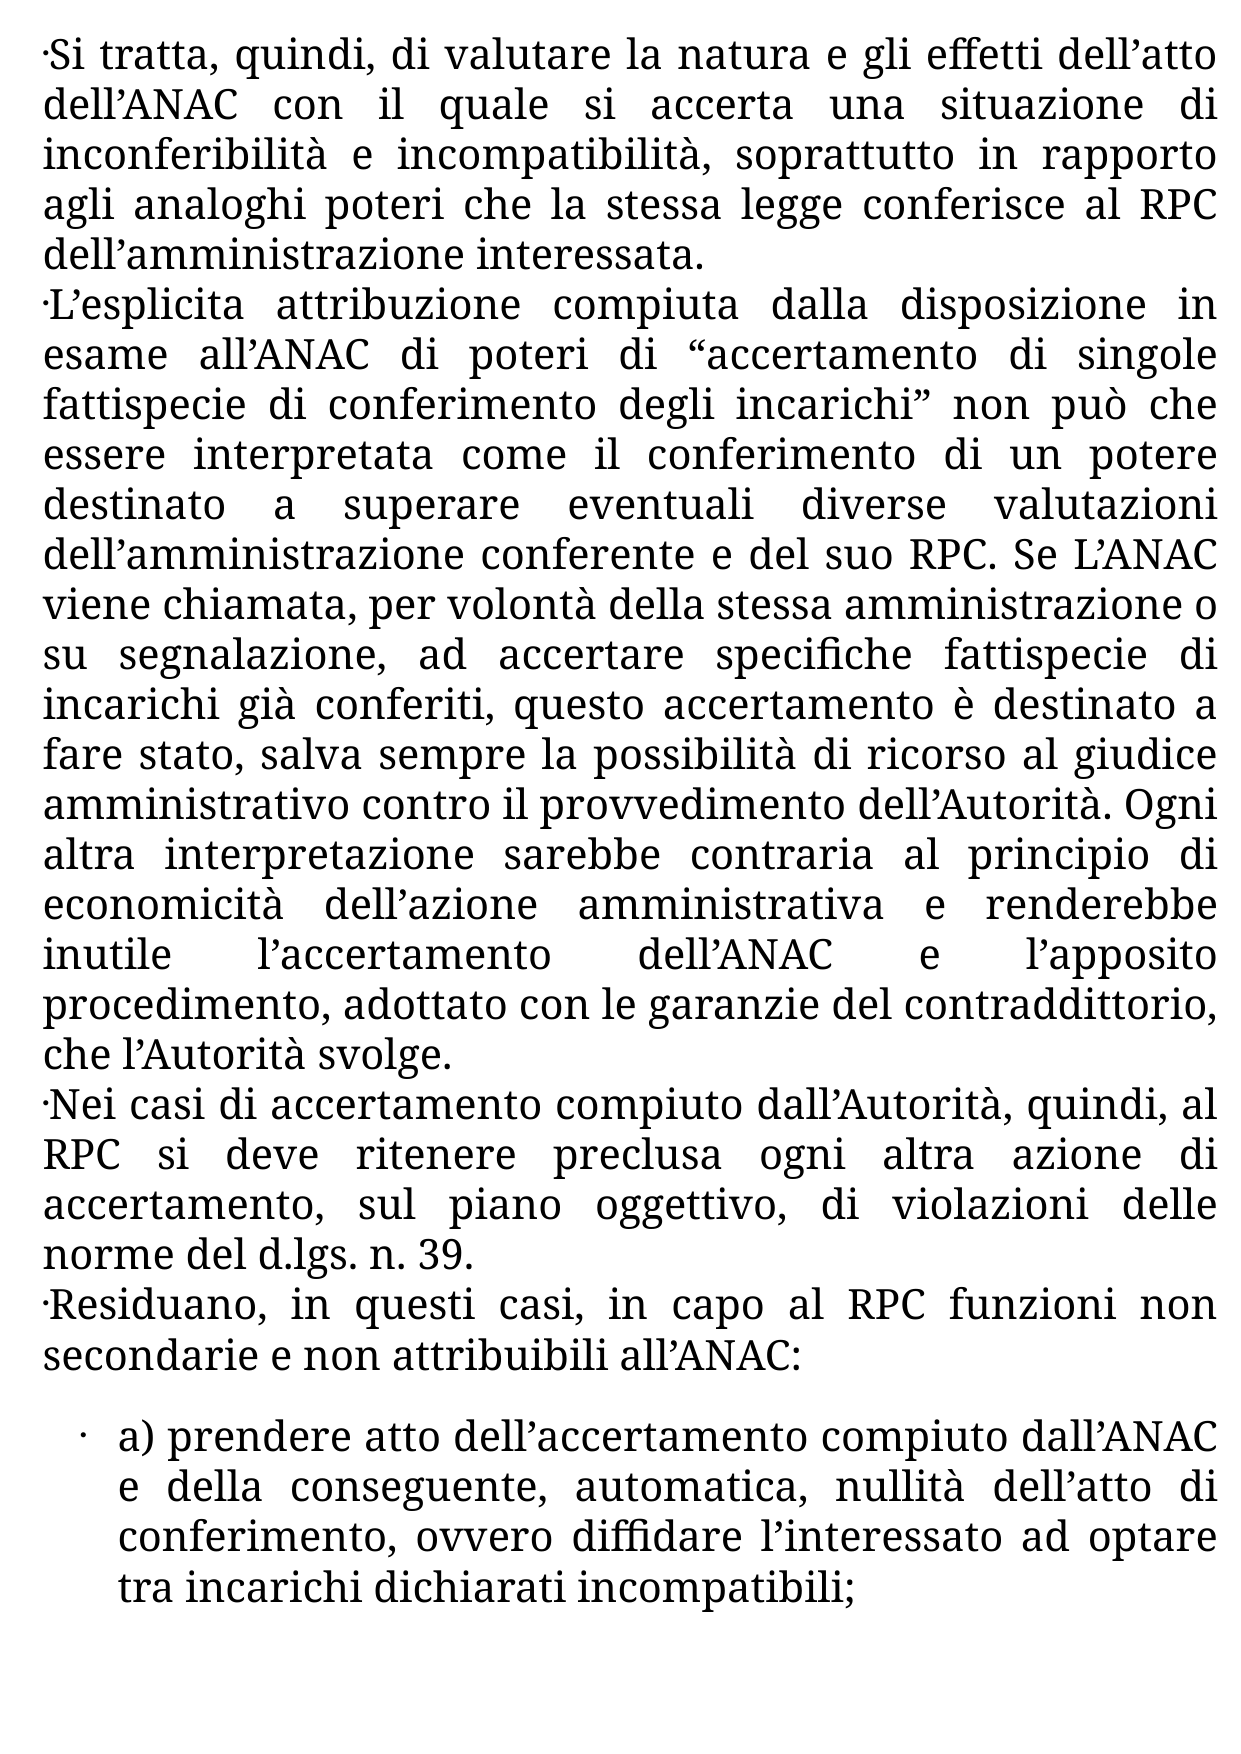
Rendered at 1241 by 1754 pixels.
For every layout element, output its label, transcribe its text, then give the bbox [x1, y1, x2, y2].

list Si tratta, quindi, di valutare la natura e gli effetti dell’atto dell’ANAC con il quale si accerta una situazione di inconferibilità e incompatibilità, soprattutto in rapporto agli analoghi poteri che la stessa legge conferisce al RPC dell’amministrazione interessata. L’esplicita attribuzione compiuta dalla disposizione in esame all’ANAC di poteri di “accertamento di singole fattispecie di conferimento degli incarichi” non può che essere interpretata come il conferimento di un potere destinato a superare eventuali diverse valutazioni dell’amministrazione conferente e del suo RPC. Se L’ANAC viene chiamata, per volontà della stessa amministrazione o su segnalazione, ad accertare specifiche fattispecie di incarichi già conferiti, questo accertamento è destinato a fare stato, salva sempre la possibilità di ricorso al giudice amministrativo contro il provvedimento dell’Autorità. Ogni altra interpretazione sarebbe contraria al principio di economicità dell’azione amministrativa e renderebbe inutile l’accertamento dell’ANAC e l’apposito procedimento, adottato con le garanzie del contraddittorio, che l’Autorità svolge. Nei casi di accertamento compiuto dall’Autorità, quindi, al RPC si deve ritenere preclusa ogni altra azione di accertamento, sul piano oggettivo, di violazioni delle norme del d.lgs. n. 39. Residuano, in questi casi, in capo al RPC funzioni non secondarie e non attribuibili all’ANAC: a) prendere atto dell’accertamento compiuto dall’ANAC e della conseguente, automatica, nullità dell’atto di conferimento, ovvero diffidare l’interessato ad optare tra incarichi dichiarati incompatibili; [20, 20, 1241, 1620]
